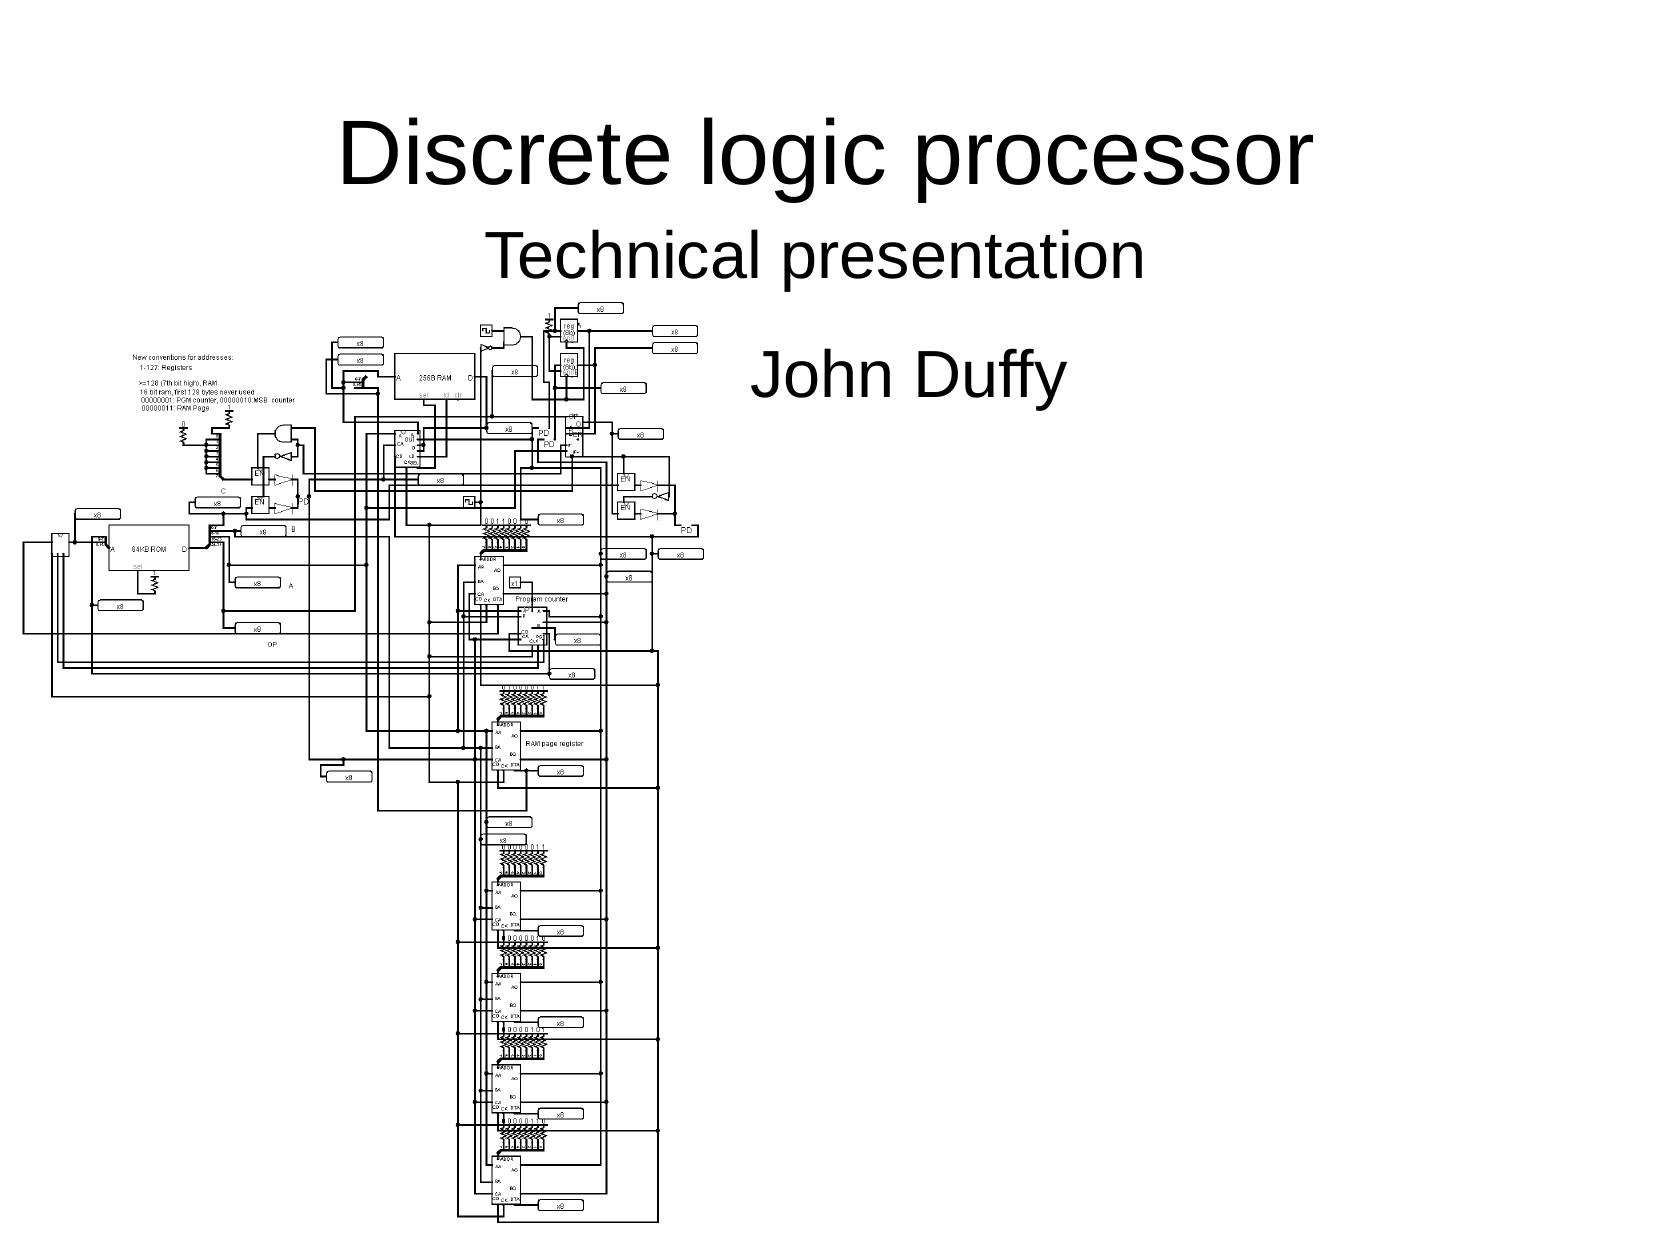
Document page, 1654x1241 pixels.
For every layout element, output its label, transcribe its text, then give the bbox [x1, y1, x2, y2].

title Discrete logic processor [82, 49, 1571, 257]
subtitle Technical presentation [71, 196, 1561, 315]
picture [20, 299, 706, 1225]
text_box John Duffy [706, 315, 1654, 434]
